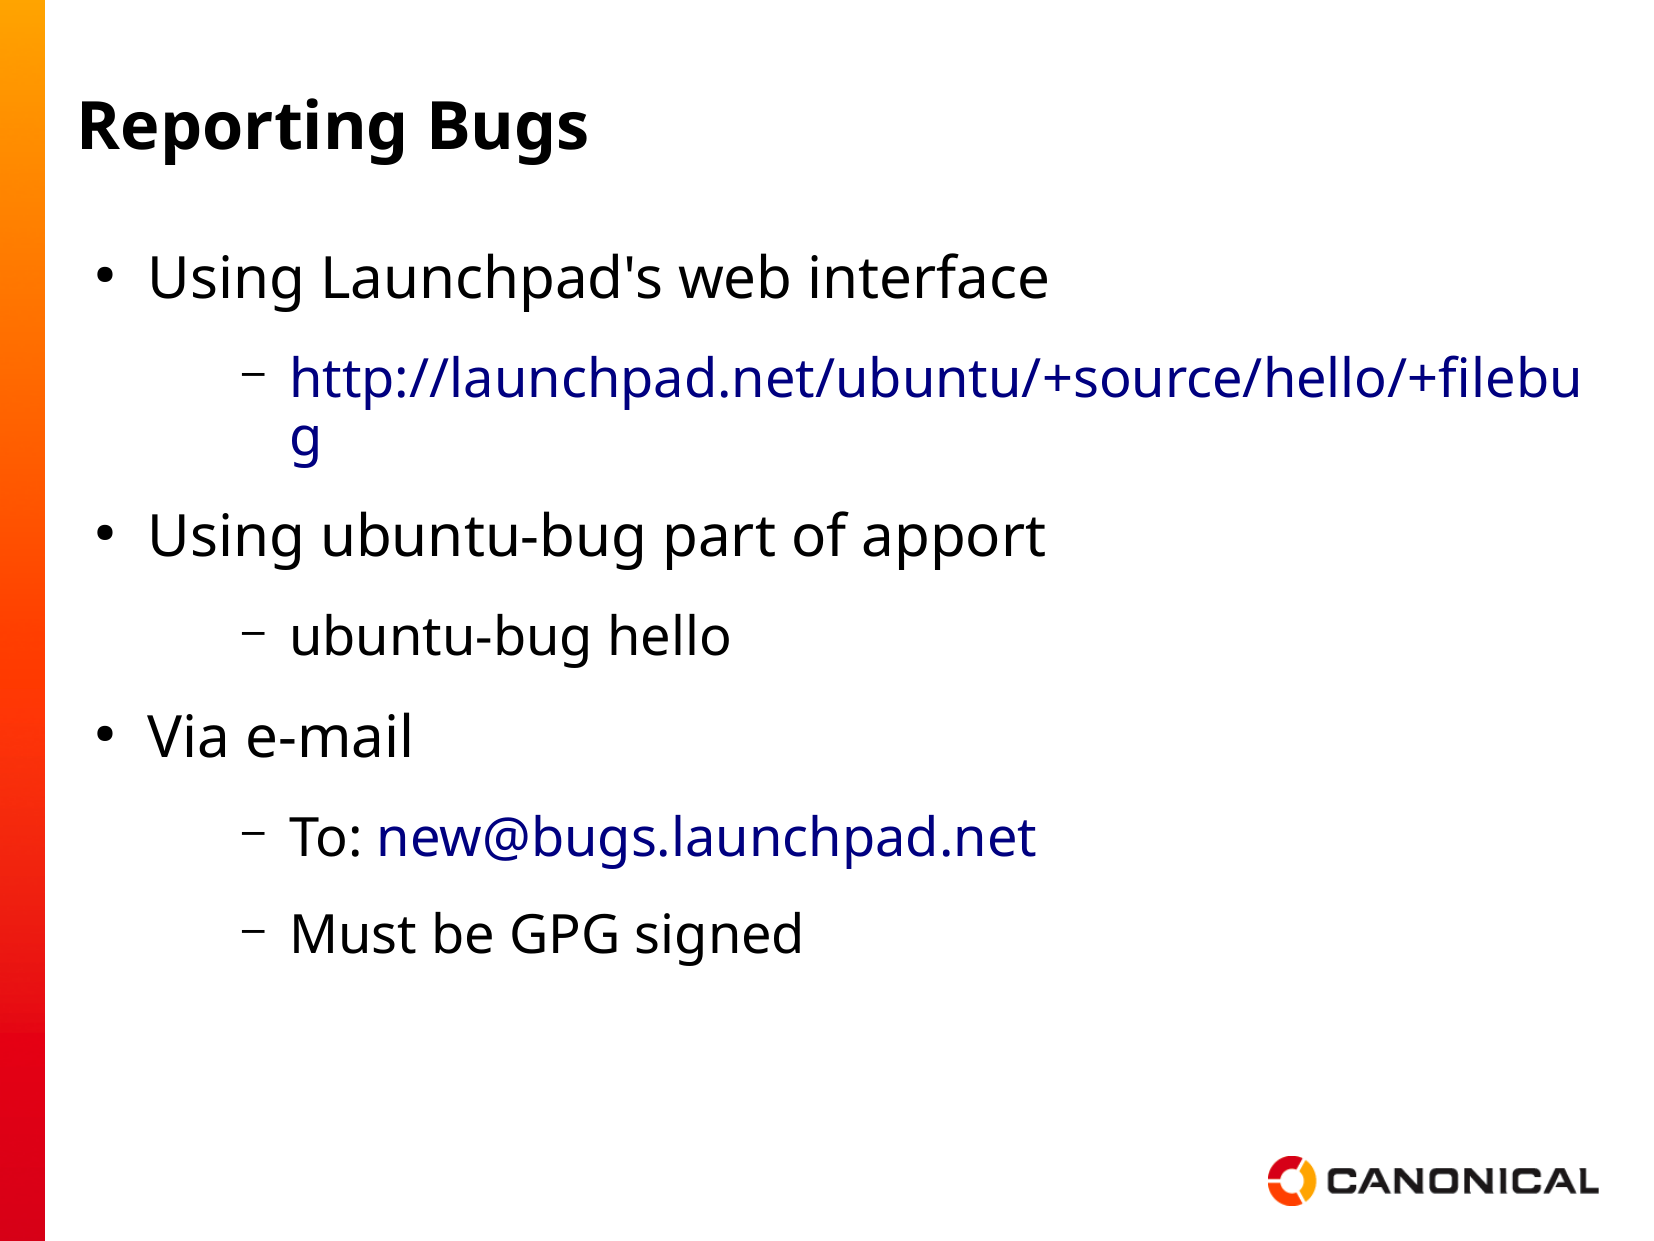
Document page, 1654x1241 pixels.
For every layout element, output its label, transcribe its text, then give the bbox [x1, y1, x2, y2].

title Reporting Bugs [76, 48, 1589, 200]
picture [0, 0, 45, 1241]
list Using Launchpad's web interface http://launchpad.net/ubuntu/+source/hello/+filebug Using ubuntu-bug part of apport ubuntu-bug hello Via e-mail To: new@bugs.launchpad.net Must be GPG signed [76, 236, 1589, 1040]
picture [1268, 1156, 1599, 1206]
